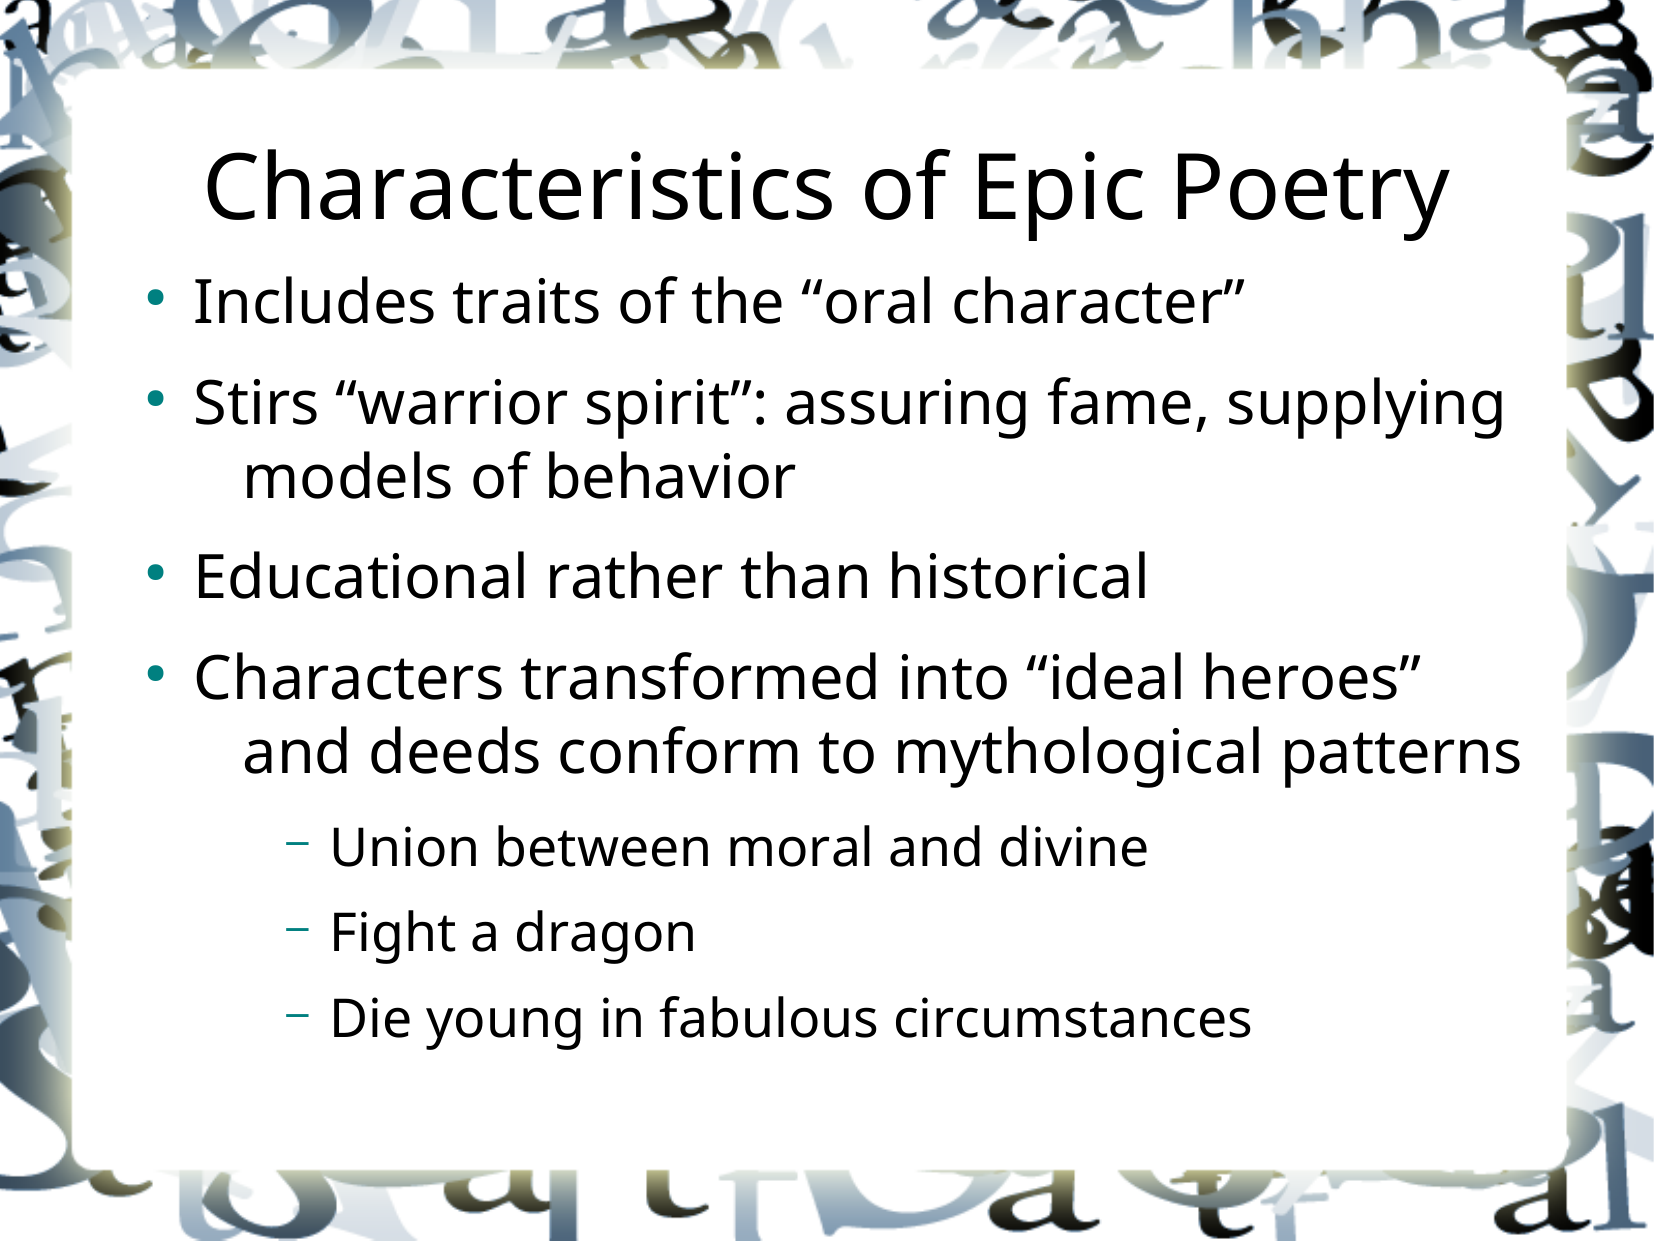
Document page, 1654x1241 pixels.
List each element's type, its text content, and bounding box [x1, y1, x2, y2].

title Characteristics of Epic Poetry [82, 86, 1571, 279]
list Includes traits of the “oral character” Stirs “warrior spirit”: assuring fame, supplying models of behavior Educational rather than historical Characters transformed into “ideal heroes” and deeds conform to mythological patterns Union between moral and divine Fight a dragon Die young in fabulous circumstances [112, 262, 1536, 1131]
